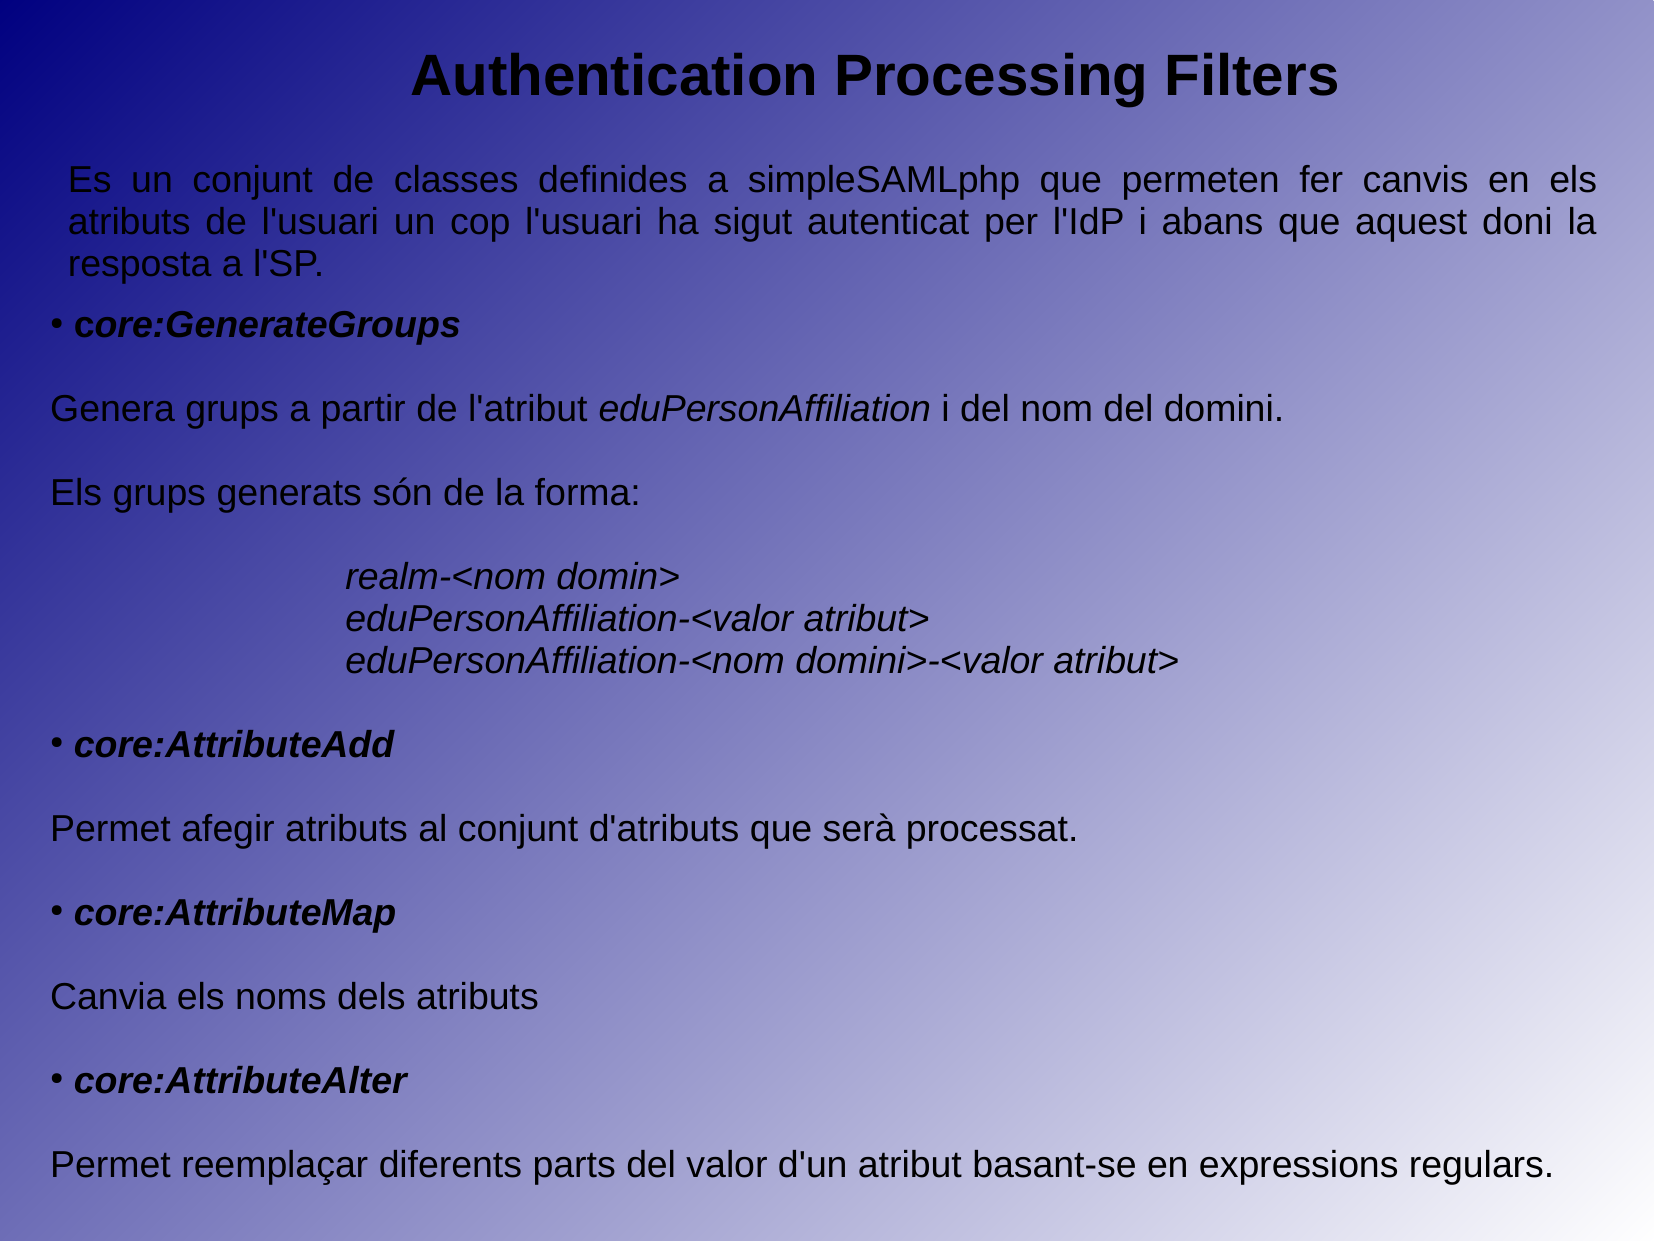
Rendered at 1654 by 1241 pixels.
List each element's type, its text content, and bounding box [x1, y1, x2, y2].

text_box Es un conjunt de classes definides a simpleSAMLphp que permeten fer canvis en els atributs de l'usuari un cop l'usuari ha sigut autenticat per l'IdP i abans que aquest doni la resposta a l'SP. [53, 151, 1613, 293]
text_box core:GenerateGroups Genera grups a partir de l'atribut eduPersonAffiliation i del nom del domini. Els grups generats són de la forma: realm-<nom domin> eduPersonAffiliation-<valor atribut> eduPersonAffiliation-<nom domini>-<valor atribut> core:AttributeAdd Permet afegir atributs al conjunt d'atributs que serà processat. core:AttributeMap Canvia els noms dels atributs core:AttributeAlter Permet reemplaçar diferents parts del valor d'un atribut basant-se en expressions regulars. [35, 295, 1619, 1193]
text_box Authentication Processing Filters [395, 35, 1356, 116]
